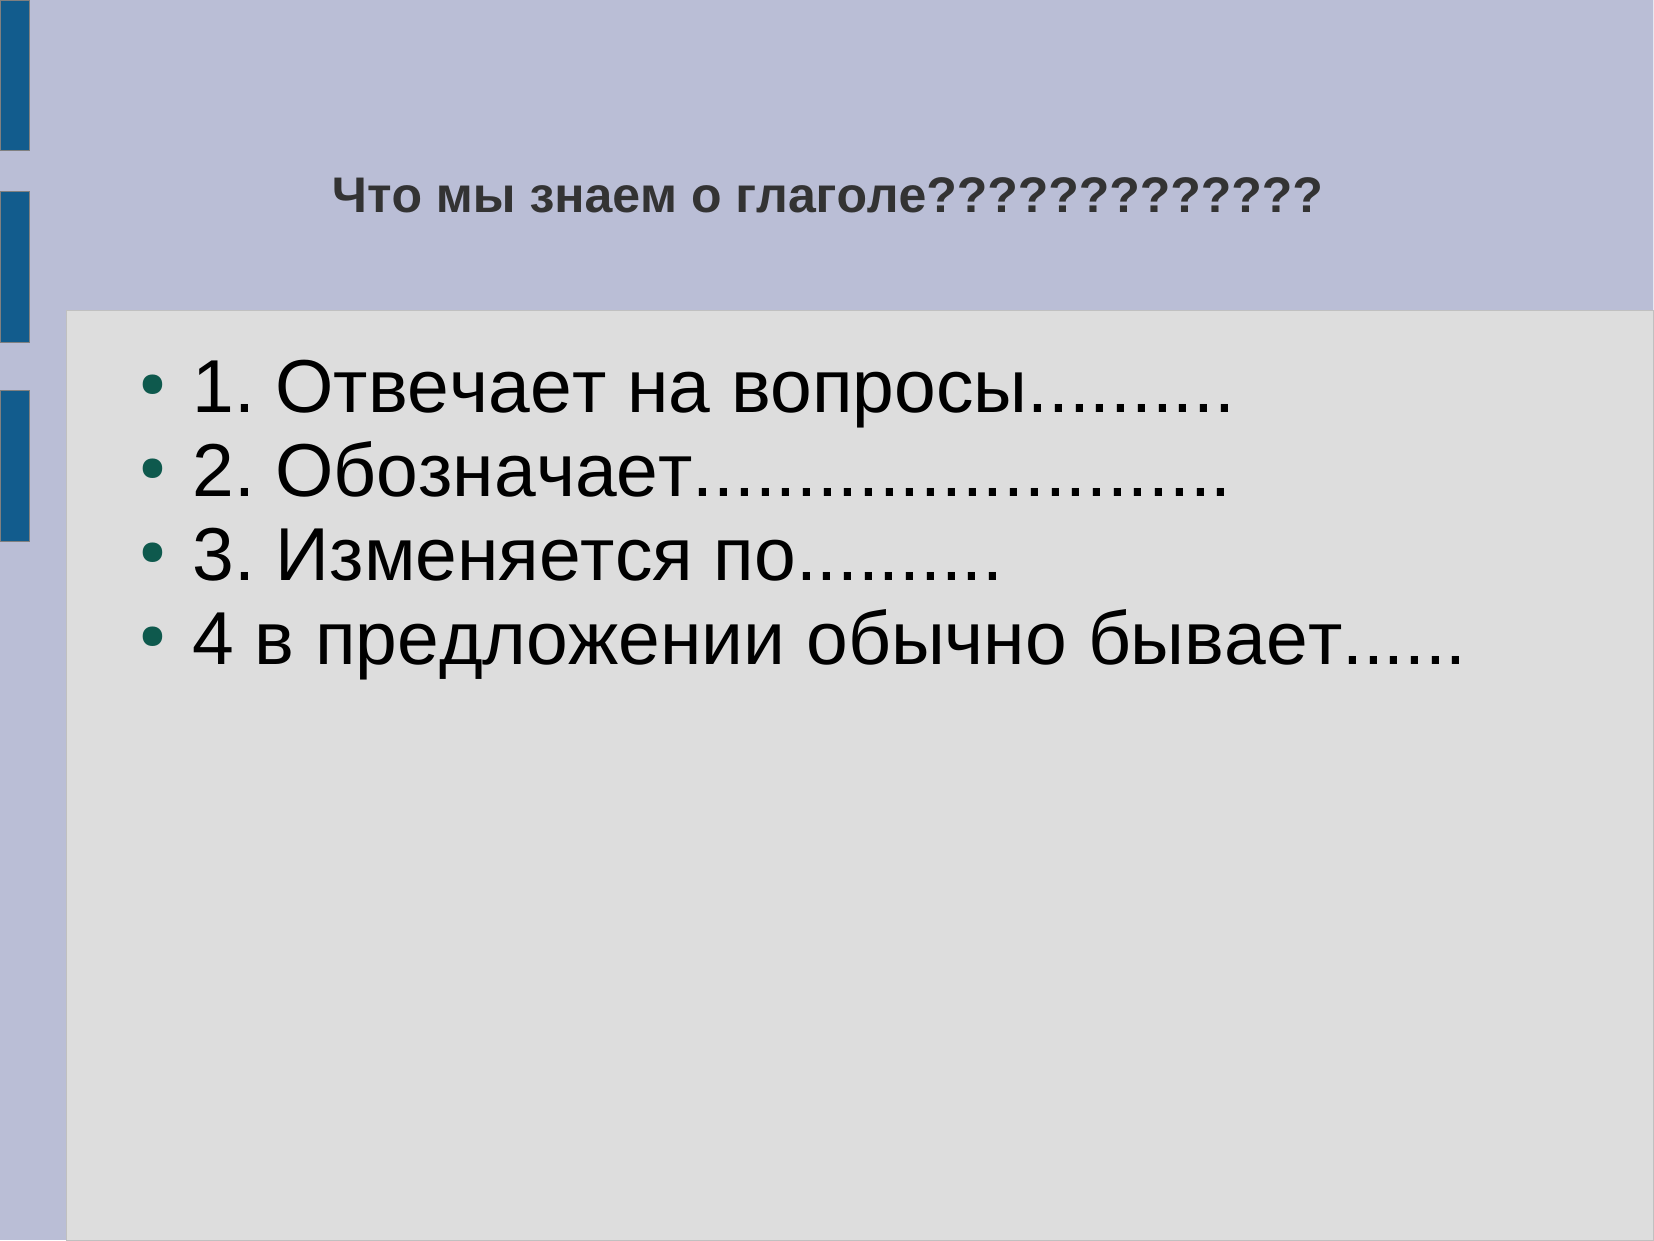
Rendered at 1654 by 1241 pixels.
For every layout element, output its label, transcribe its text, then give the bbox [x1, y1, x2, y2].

list 1. Отвечает на вопросы.......... 2. Обозначает.......................... 3. Изменяется по.......... 4 в предложении обычно бывает...... [121, 344, 1534, 1127]
title Что мы знаем о глаголе????????????? [121, 91, 1534, 299]
